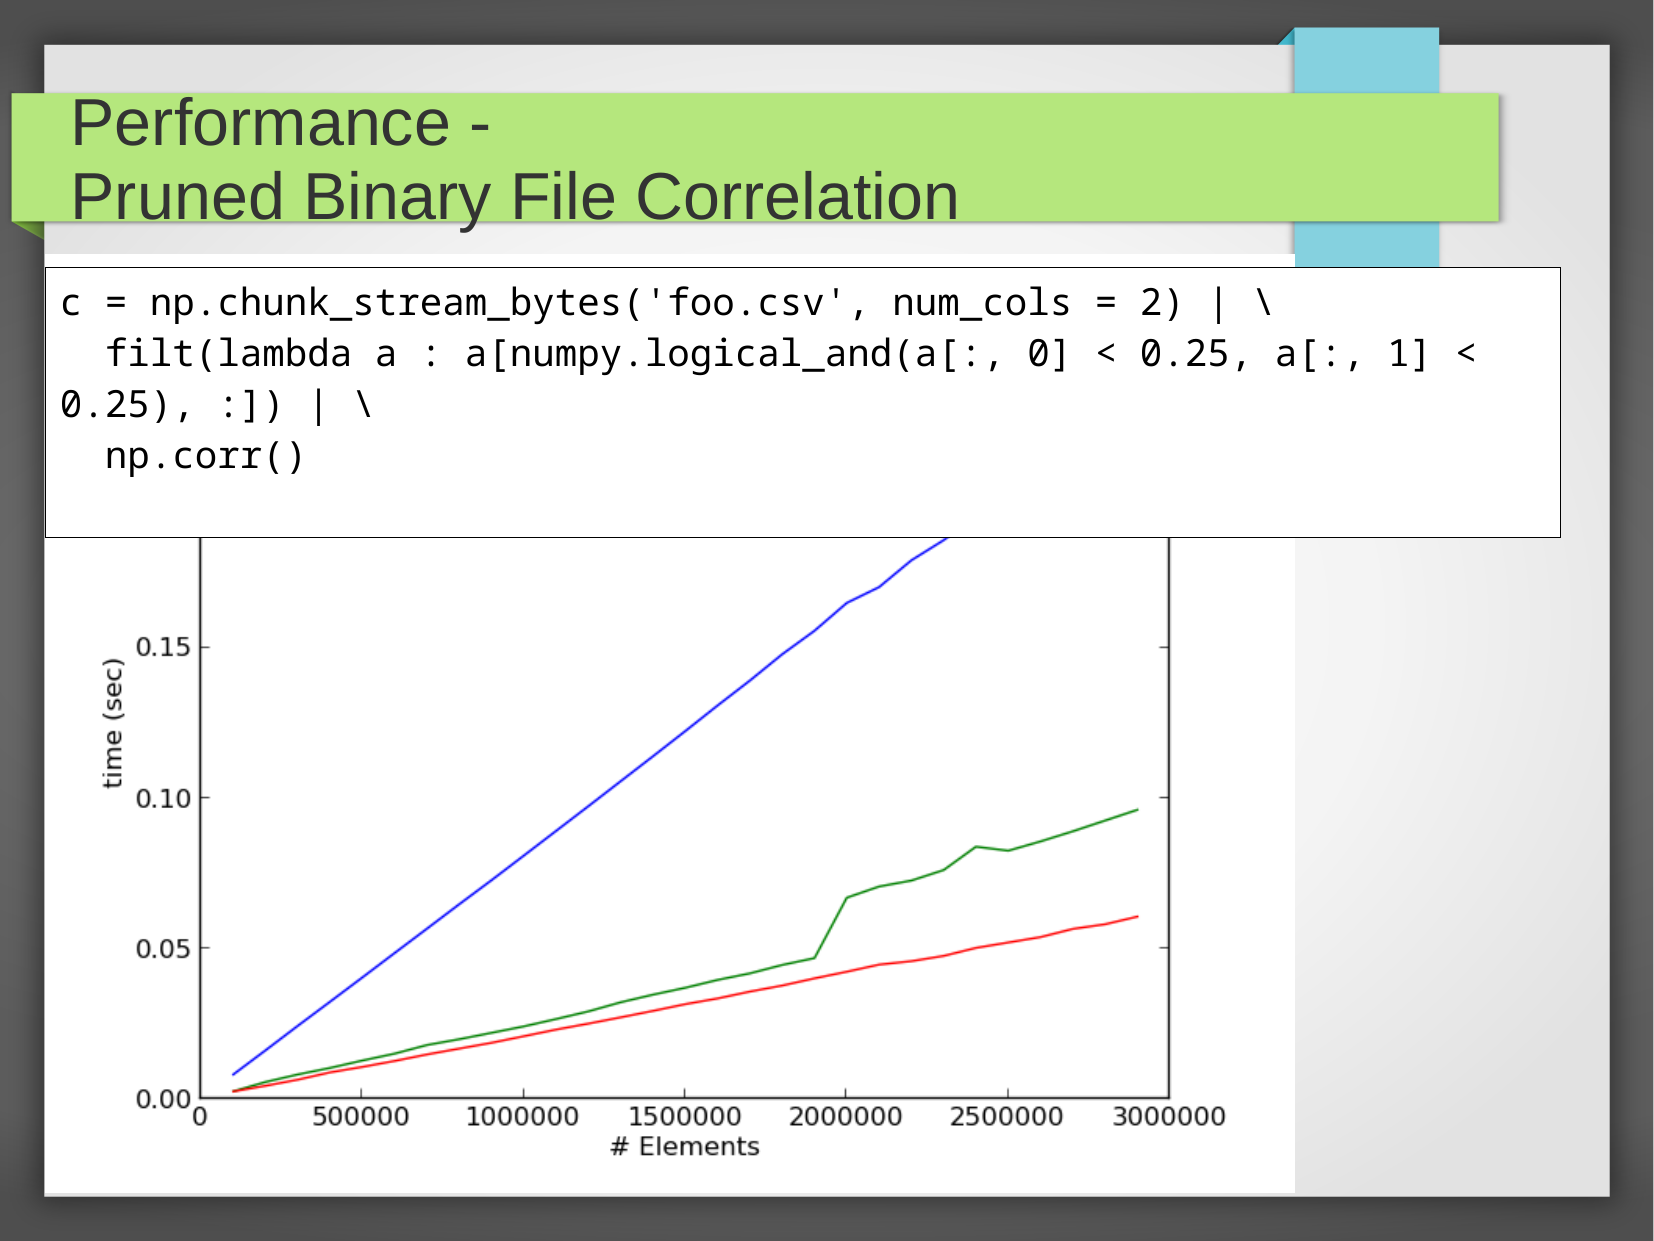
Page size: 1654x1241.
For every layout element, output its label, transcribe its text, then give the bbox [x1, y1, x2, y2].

title Performance - Pruned Binary File Correlation [70, 85, 1229, 234]
picture [0, 0, 1654, 1241]
text_box c = np.chunk_stream_bytes('foo.csv', num_cols = 2) | \ filt(lambda a : a[numpy.logical_and(a[:, 0] < 0.25, a[:, 1] < 0.25), :]) | \ np.corr() [45, 267, 1561, 434]
